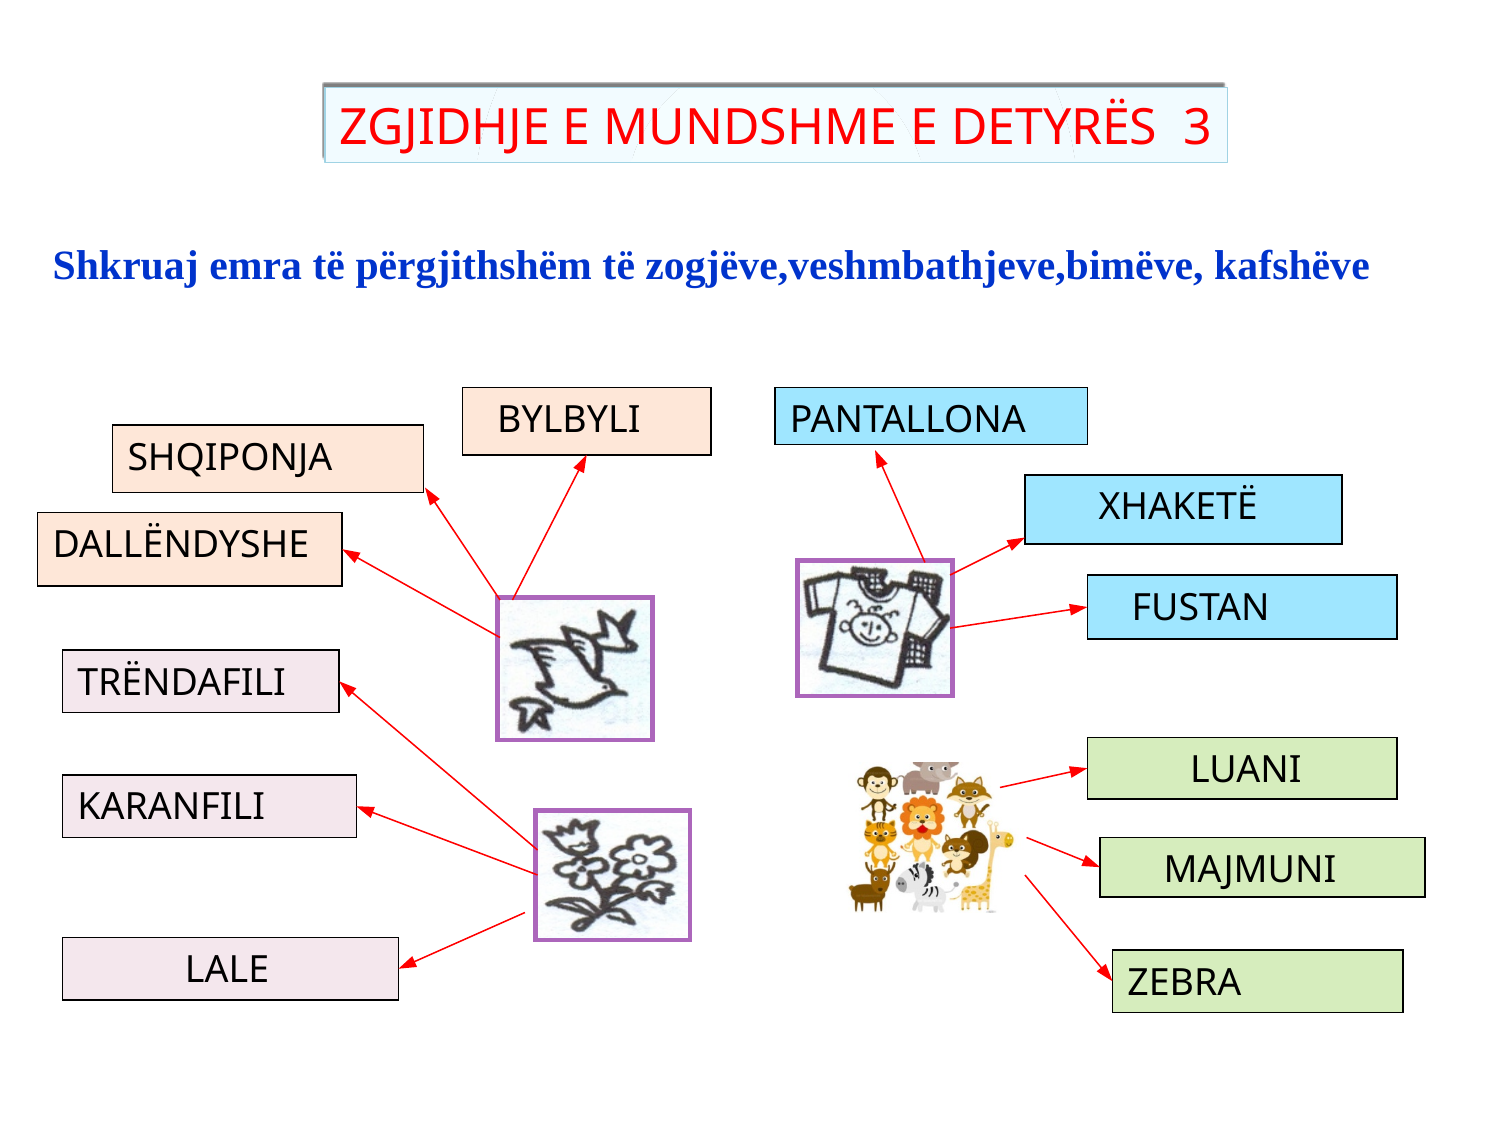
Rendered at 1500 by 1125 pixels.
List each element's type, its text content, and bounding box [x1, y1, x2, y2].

text_box [1025, 475, 1342, 544]
text_box Shkruaj emra të përgjithshëm të zogjëve,veshmbathjeve,bimëve, kafshëve [37, 230, 1438, 295]
picture [500, 600, 651, 738]
text_box LALE [62, 937, 400, 999]
text_box [462, 449, 711, 455]
text_box DALLËNDYSHE [37, 512, 357, 574]
text_box FUSTAN [1087, 575, 1401, 636]
picture [537, 812, 688, 938]
text_box [1112, 950, 1403, 1013]
text_box SHQIPONJA [112, 425, 426, 486]
text_box TRËNDAFILI [62, 650, 338, 711]
picture [837, 762, 1027, 913]
text_box [37, 574, 342, 586]
text_box BYLBYLI [462, 387, 713, 449]
text_box LUANI [1087, 737, 1401, 799]
text_box PANTALLONA [774, 387, 1088, 449]
text_box XHAKETË [1025, 474, 1338, 536]
text_box MAJMUNI [1100, 837, 1426, 899]
text_box ZGJIDHJE E MUNDSHME E DETYRËS 3 [325, 87, 1228, 163]
text_box [112, 486, 423, 492]
text_box [62, 650, 339, 713]
text_box KARANFILI [62, 774, 363, 836]
text_box ZEBRA [1112, 950, 1400, 1011]
picture [800, 562, 951, 694]
